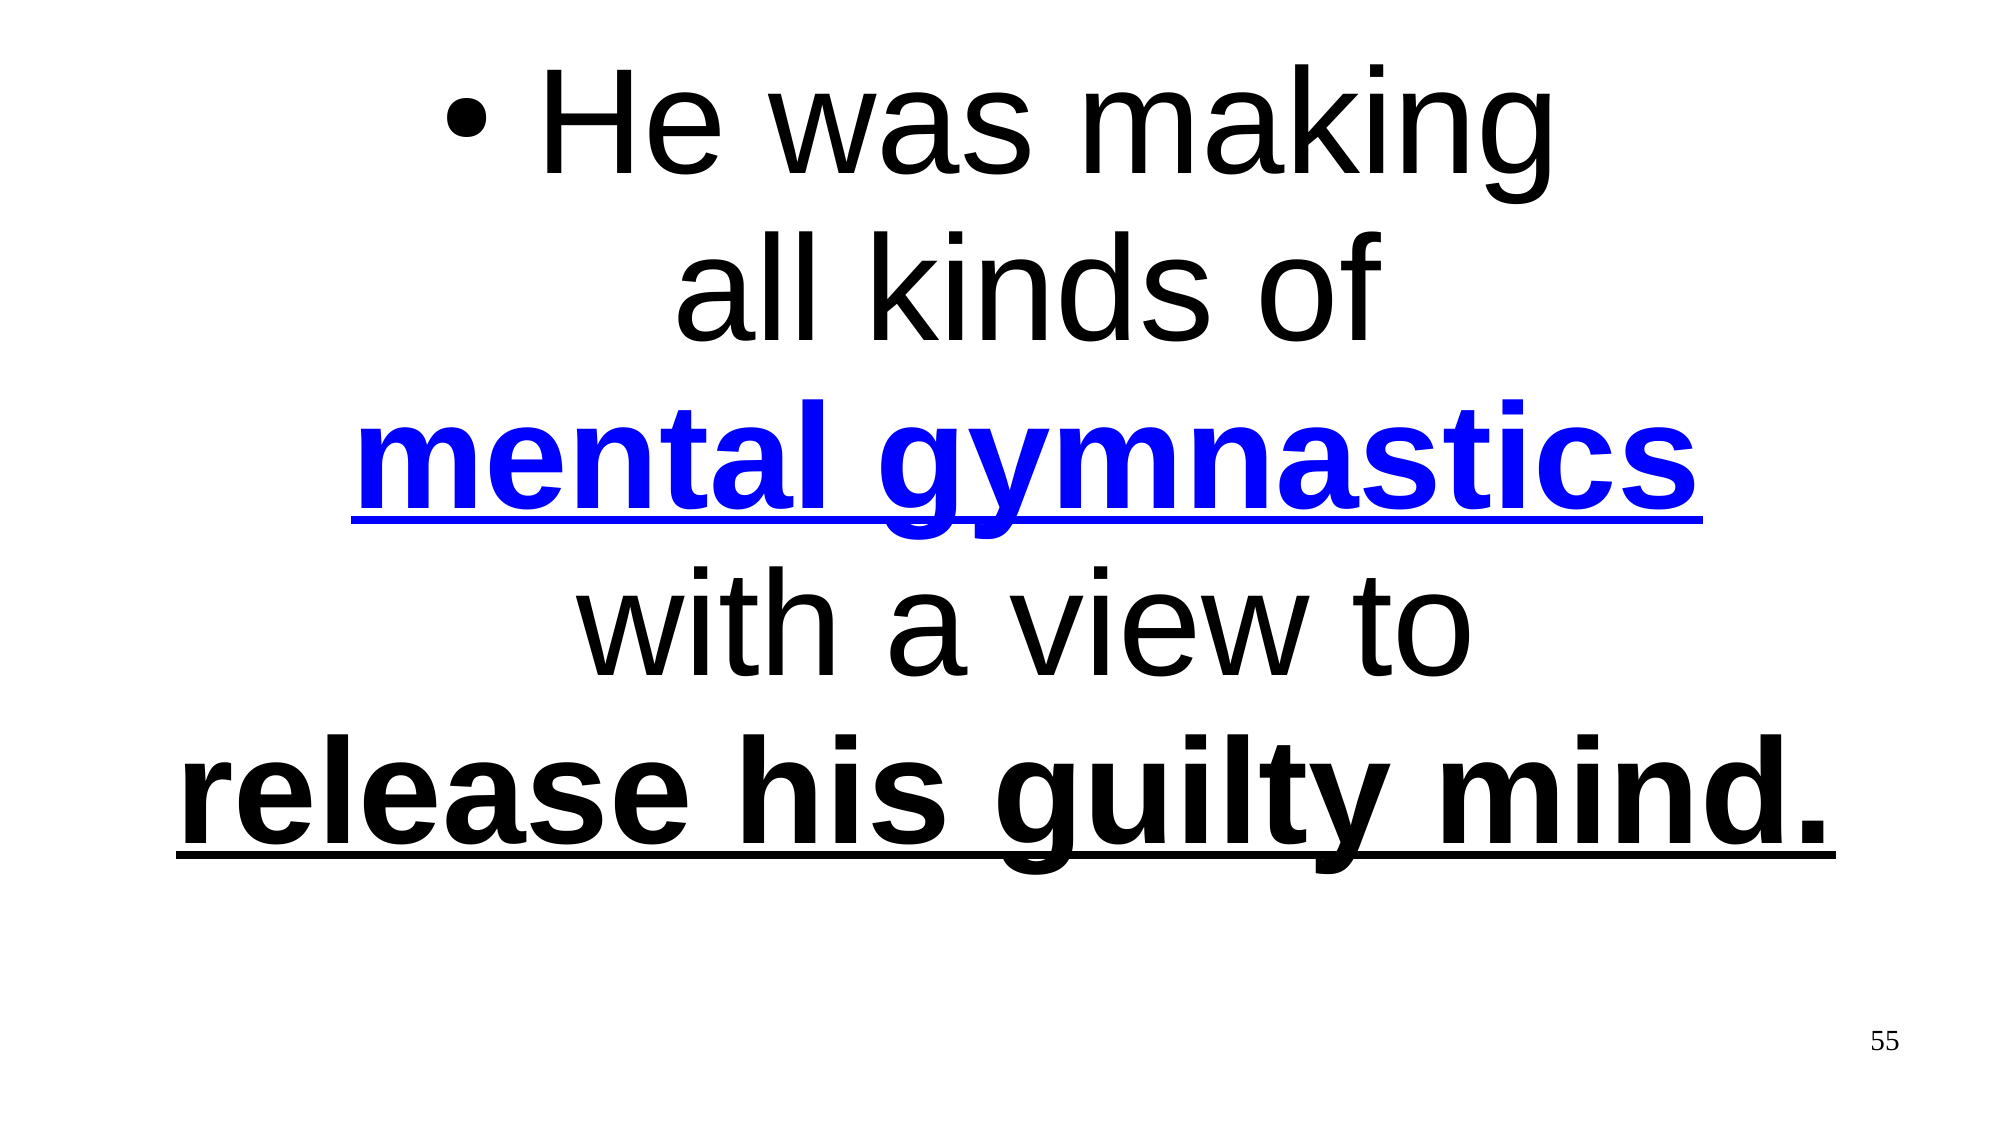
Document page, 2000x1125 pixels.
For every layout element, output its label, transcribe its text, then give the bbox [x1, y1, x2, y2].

list He was making all kinds of mental gymnastics with a view to release his guilty mind. [37, 37, 1988, 1088]
